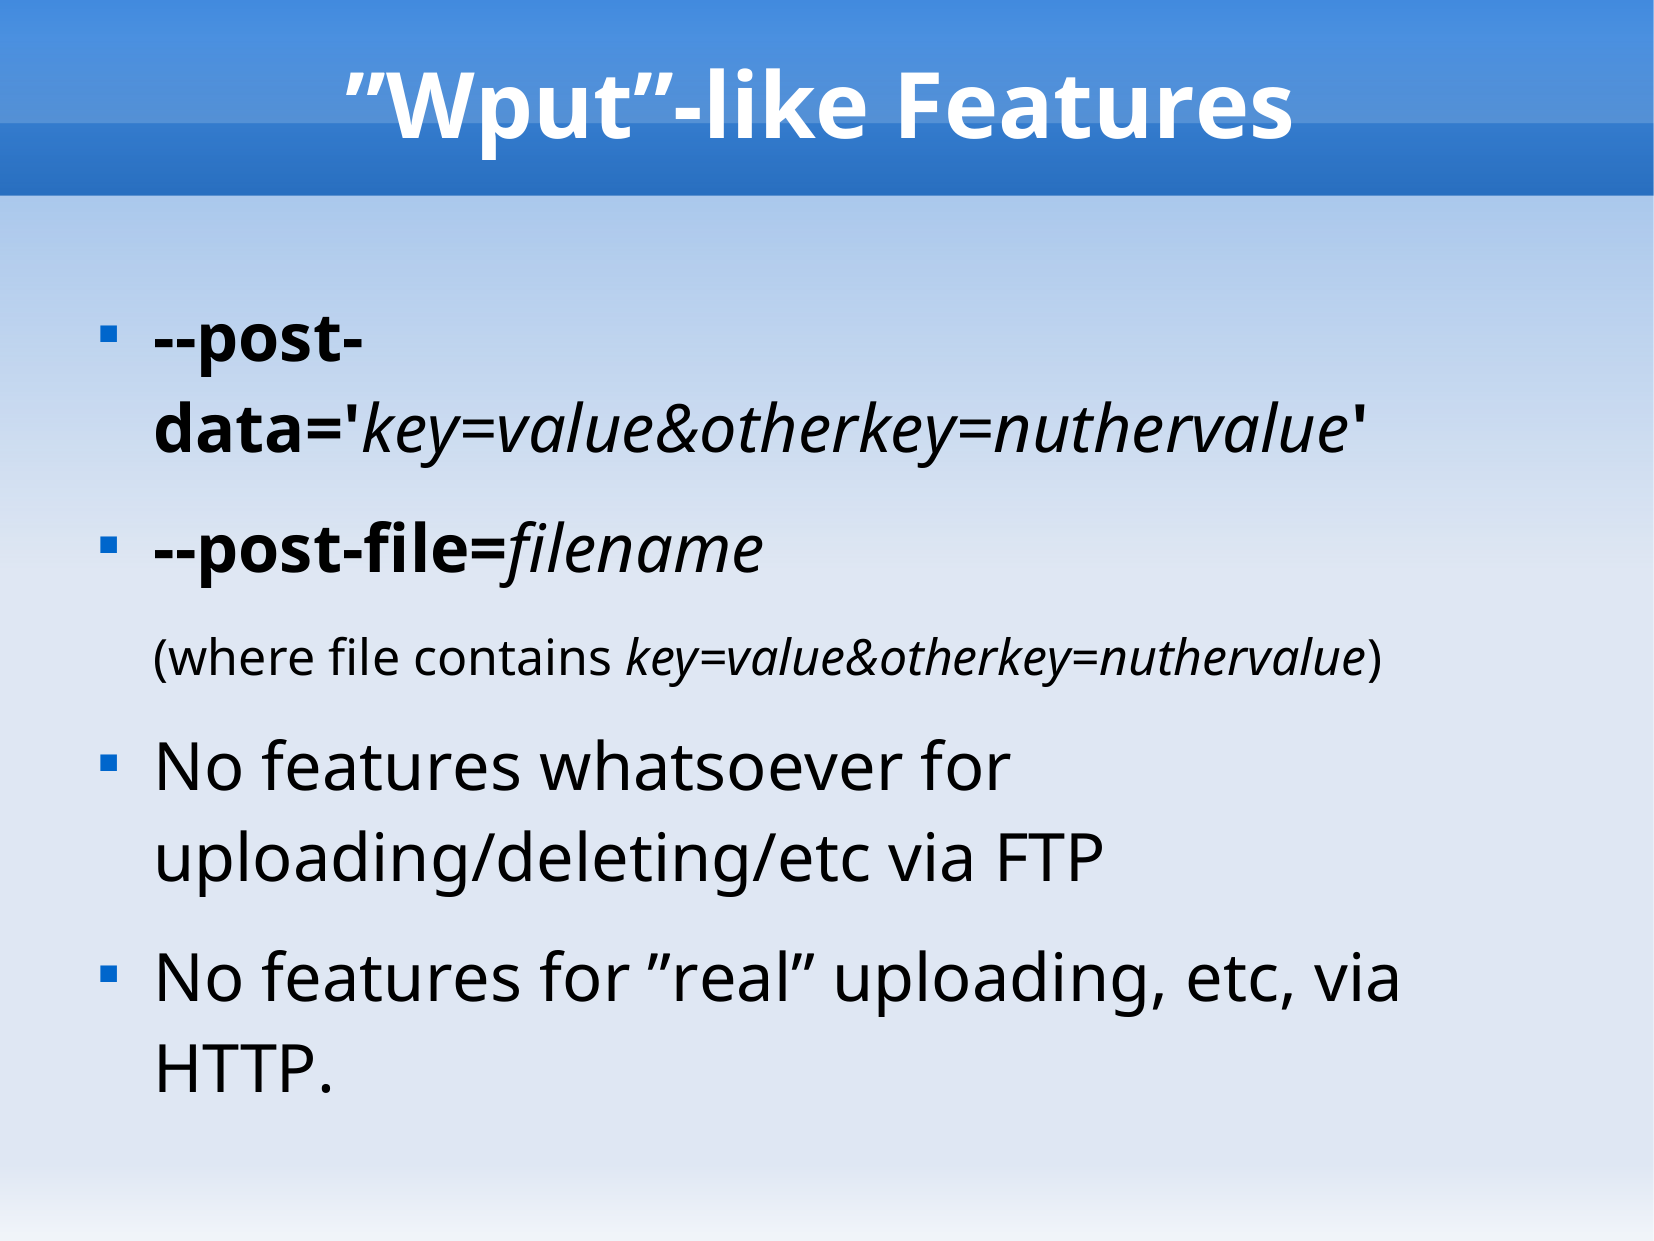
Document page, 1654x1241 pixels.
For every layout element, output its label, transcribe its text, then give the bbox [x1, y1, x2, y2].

picture [0, 0, 1654, 1241]
title ”Wput”-like Features [76, 7, 1565, 200]
list --post-data='key=value&otherkey=nuthervalue' --post-ﬁle=ﬁlename (where ﬁle contains key=value&otherkey=nuthervalue) No features whatsoever for uploading/deleting/etc via FTP No features for ”real” uploading, etc, via HTTP. [82, 290, 1571, 1094]
